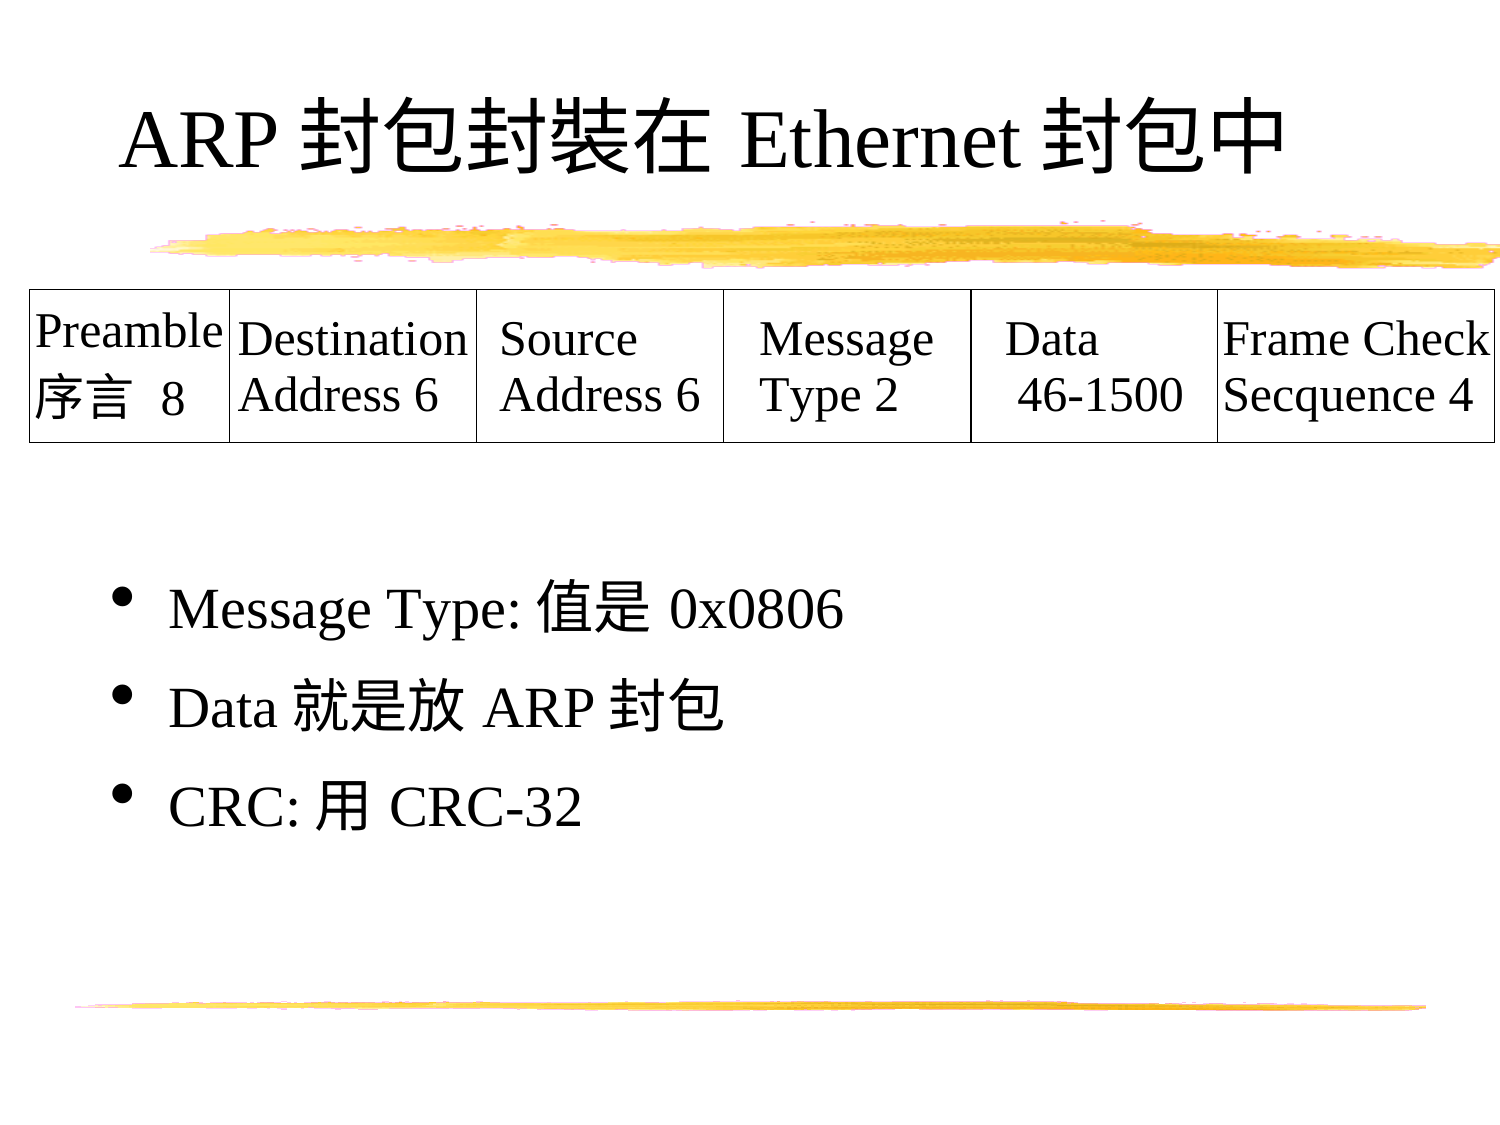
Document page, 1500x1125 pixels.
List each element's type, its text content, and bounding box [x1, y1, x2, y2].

picture [75, 999, 1426, 1013]
picture [150, 215, 1500, 279]
text_box Data 46-1500 [971, 289, 1217, 443]
text_box Destination Address 6 [229, 289, 476, 443]
text_box Source Address 6 [476, 289, 723, 443]
list Message Type:值是0x0806 Data就是放ARP封包 CRC:用CRC-32 [112, 561, 1388, 986]
text_box Message Type 2 [723, 289, 971, 443]
text_box Frame Check Secquence 4 [1217, 289, 1495, 443]
text_box Preamble 序言 8 [29, 289, 229, 443]
title ARP封包封裝在Ethernet封包中 [66, 44, 1342, 218]
